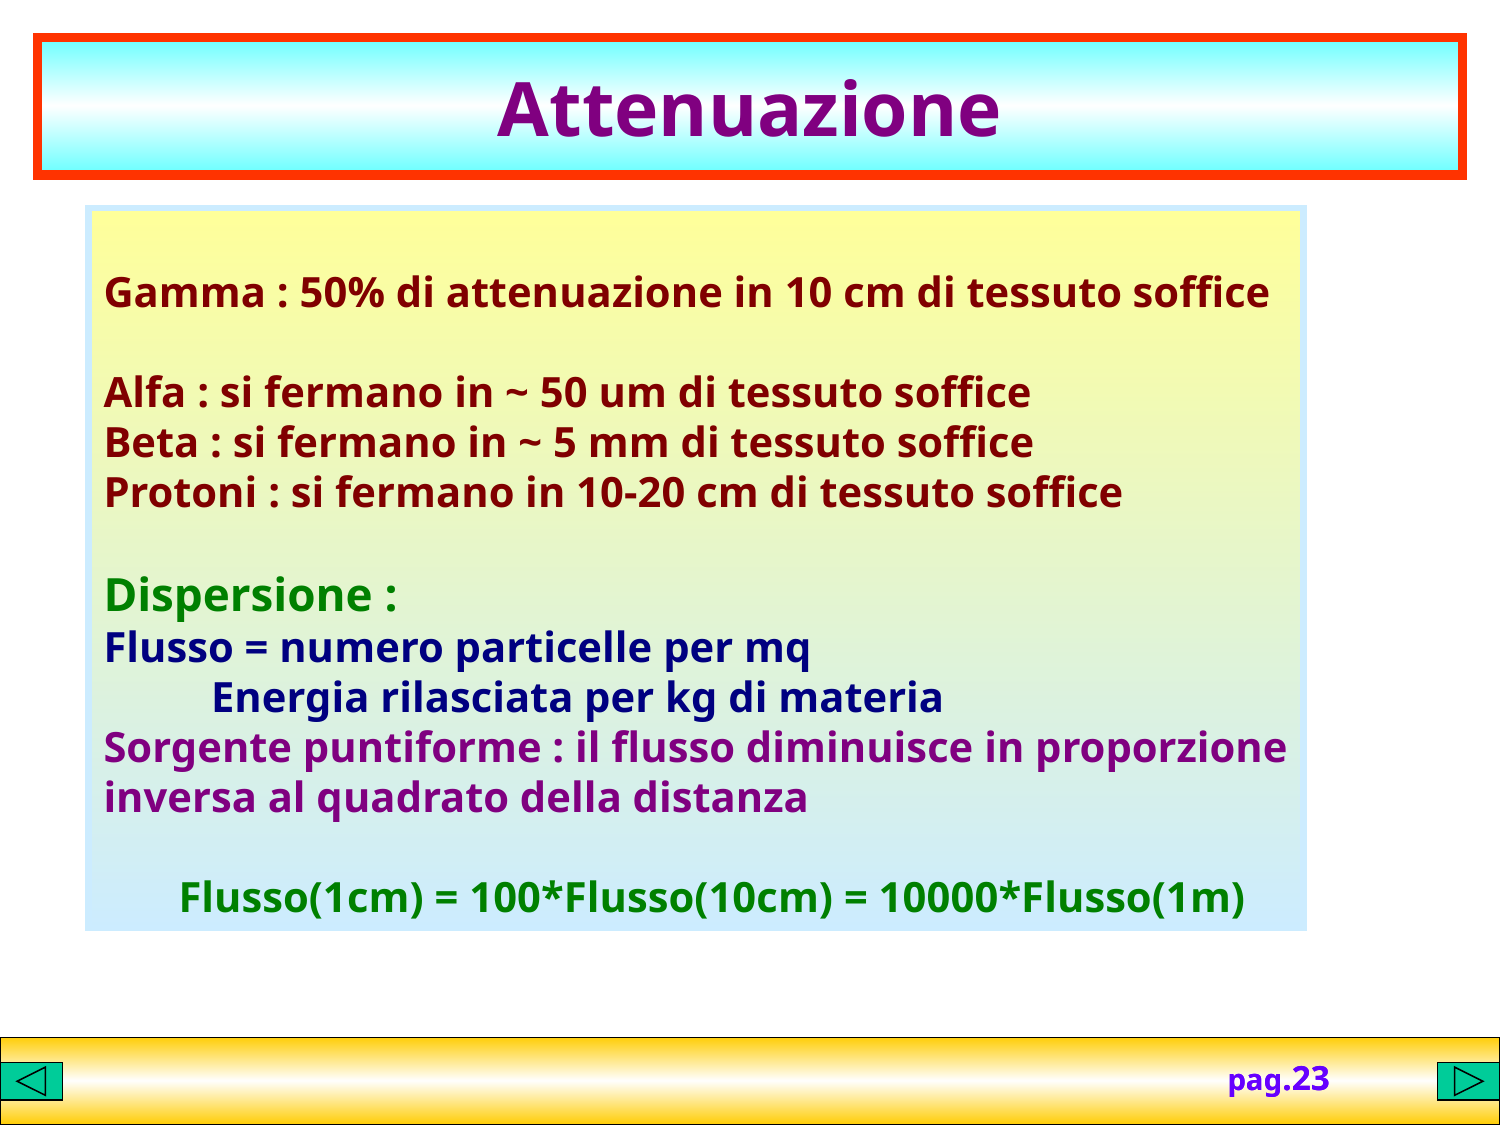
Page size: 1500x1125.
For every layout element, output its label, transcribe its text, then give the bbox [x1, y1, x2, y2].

title Attenuazione [37, 37, 1463, 175]
text_box Gamma : 50% di attenuazione in 10 cm di tessuto soffice Alfa : si fermano in ~ 50 um di tessuto soffice Beta : si fermano in ~ 5 mm di tessuto soffice Protoni : si fermano in 10-20 cm di tessuto soffice Dispersione : Flusso = numero particelle per mq Energia rilasciata per kg di materia Sorgente puntiforme : il flusso diminuisce in proporzione inversa al quadrato della distanza Flusso(1cm) = 100*Flusso(10cm) = 10000*Flusso(1m) [88, 208, 1296, 929]
text_box pag.<number> [1212, 1049, 1413, 1125]
